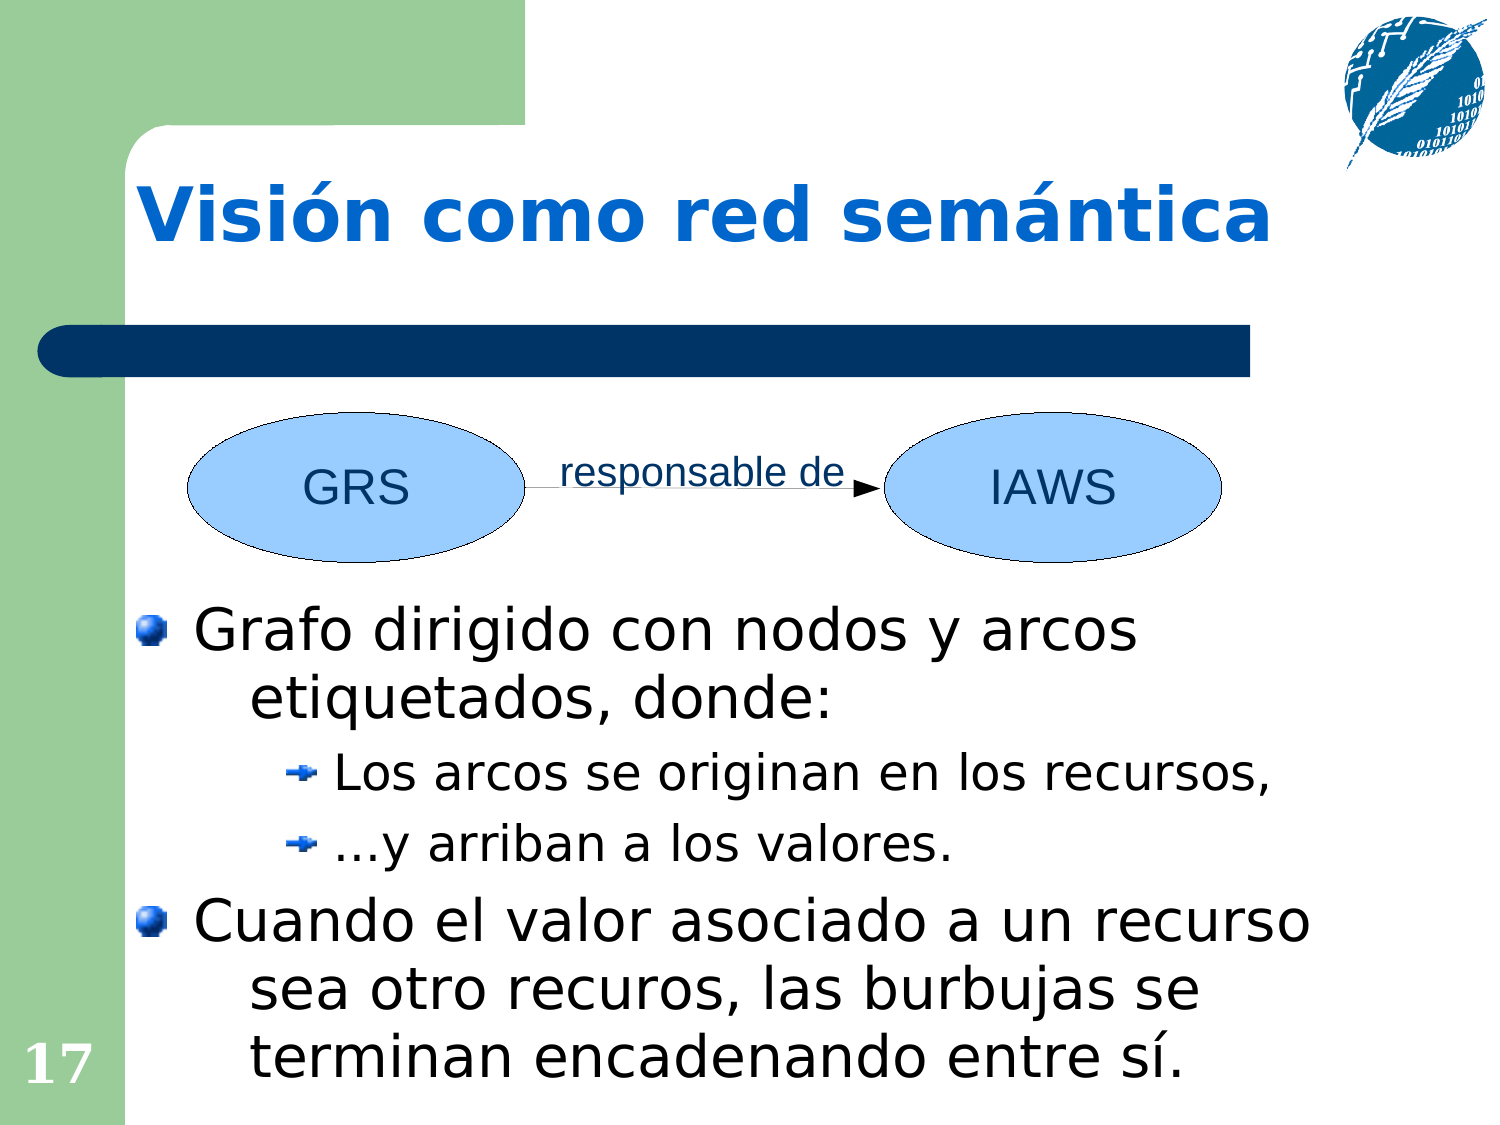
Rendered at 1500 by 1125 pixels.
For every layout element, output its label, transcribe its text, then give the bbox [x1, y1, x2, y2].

picture [1436, 127, 1450, 136]
picture [1427, 138, 1431, 148]
picture [1341, 15, 1487, 172]
text_box IAWS [884, 412, 1222, 563]
title Visión como red semántica [136, 135, 1413, 302]
text_box GRS [187, 412, 525, 563]
picture [1416, 140, 1425, 149]
picture [1433, 139, 1440, 147]
list Grafo dirigido con nodos y arcos etiquetados, donde: Los arcos se originan en los recursos, ...y arriban a los valores. Cuando el valor asociado a un recurso sea otro recuros, las burbujas se terminan encadenando entre sí. [136, 596, 1399, 1125]
